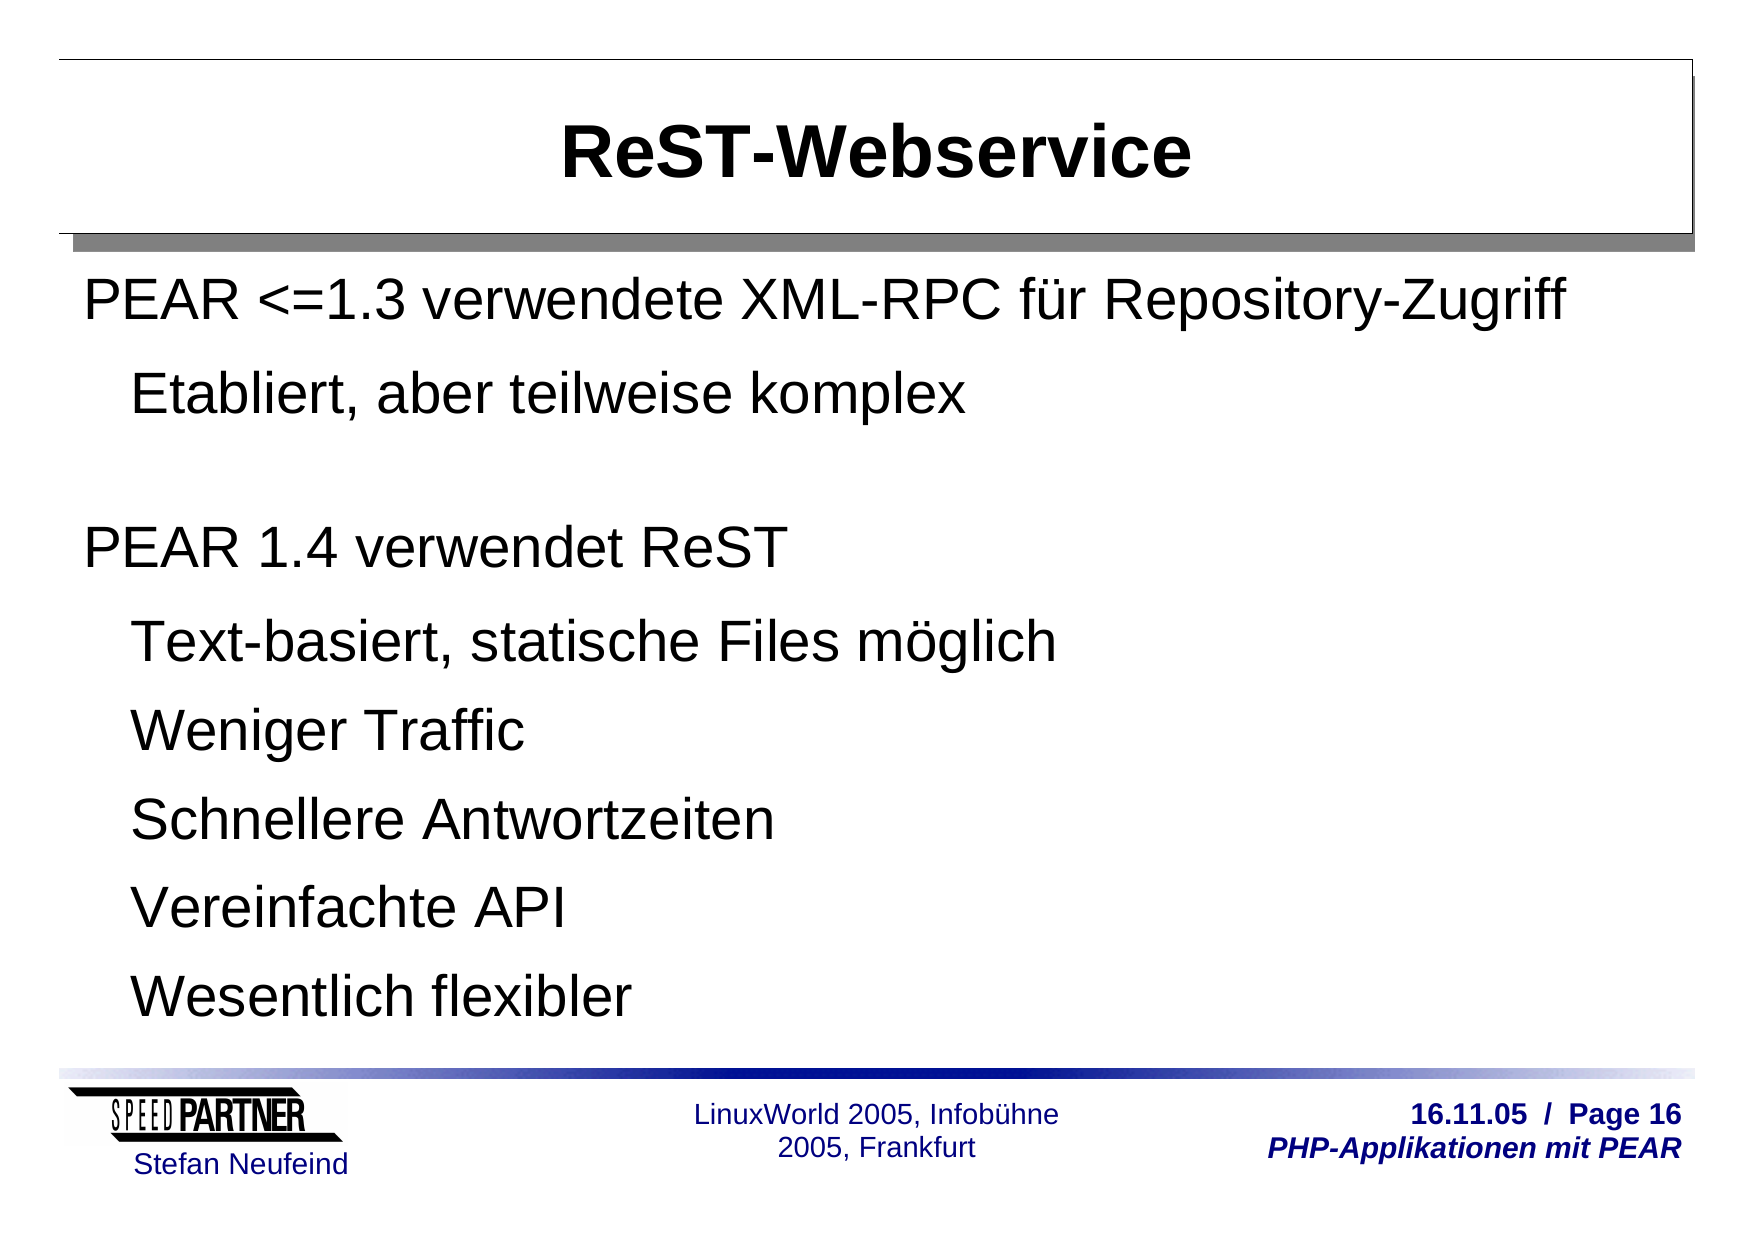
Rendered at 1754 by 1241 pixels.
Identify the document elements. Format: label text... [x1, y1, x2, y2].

picture [64, 1082, 348, 1146]
picture [59, 1068, 1695, 1079]
list PEAR <=1.3 verwendete XML-RPC für Repository-Zugriff Etabliert, aber teilweise komplex PEAR 1.4 verwendet ReST Text-basiert, statische Files möglich Weniger Traffic Schnellere Antwortzeiten Vereinfachte API Wesentlich flexibler [71, 266, 1695, 1049]
title ReST-Webservice [59, 59, 1695, 244]
